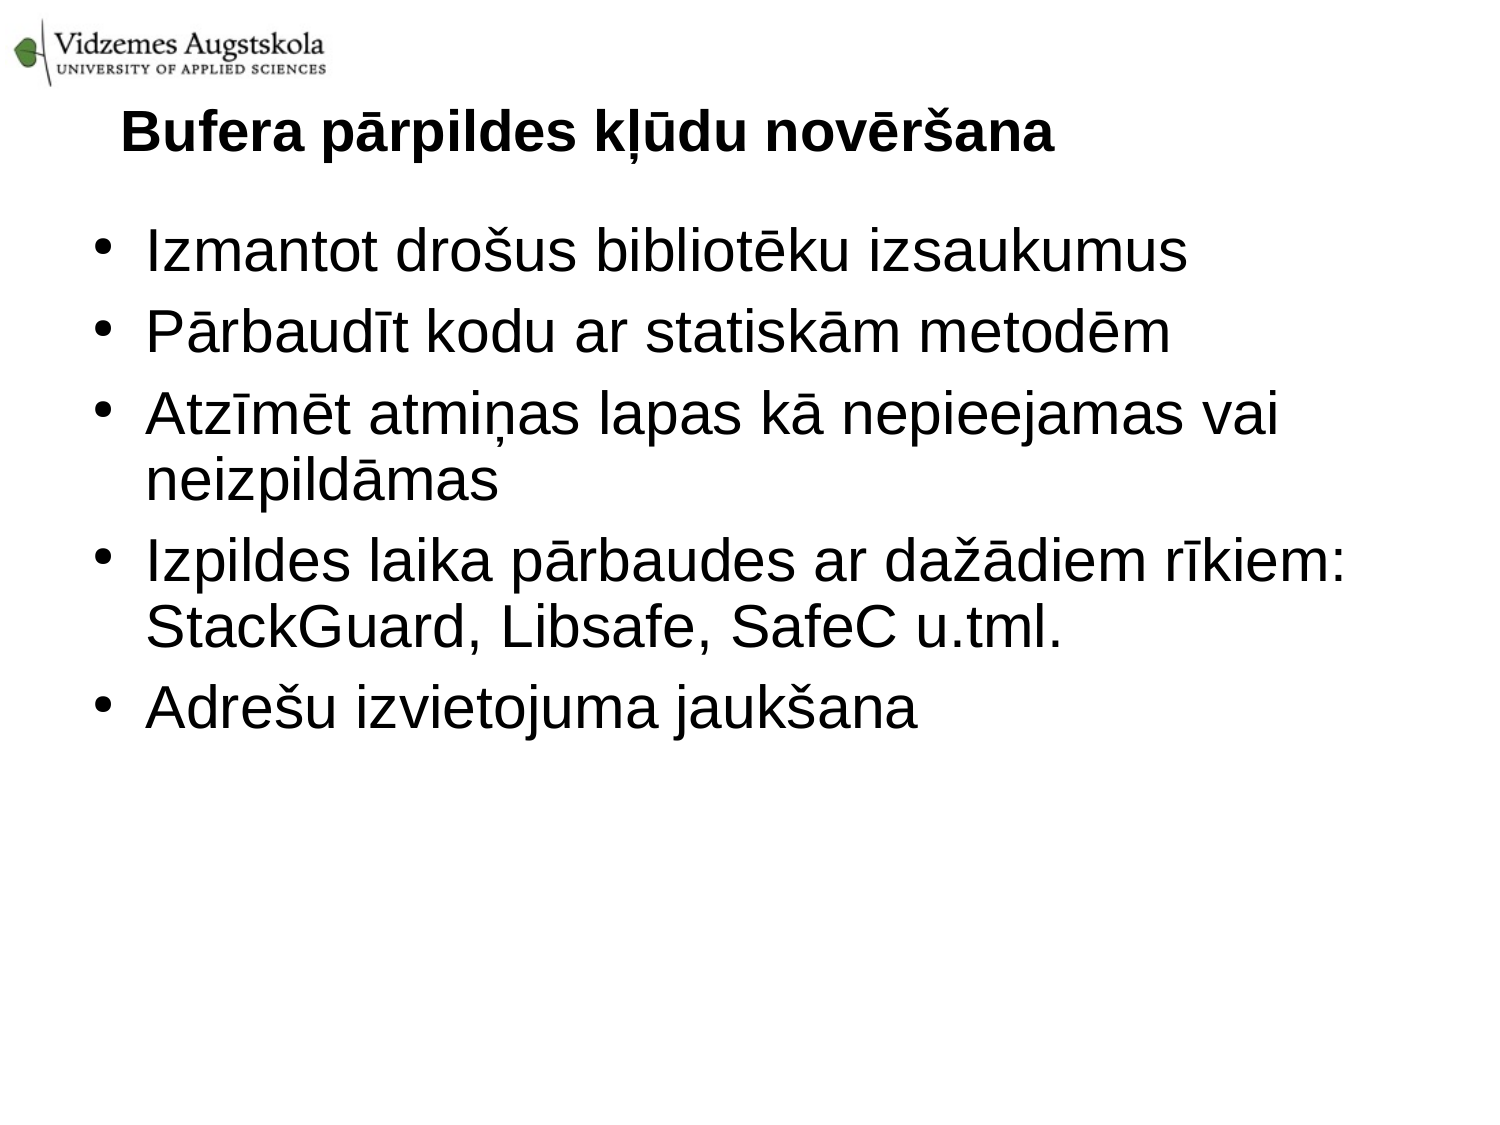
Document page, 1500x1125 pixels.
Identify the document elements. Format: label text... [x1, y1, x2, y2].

picture [5, 2, 334, 102]
list Izmantot drošus bibliotēku izsaukumus Pārbaudīt kodu ar statiskām metodēm Atzīmēt atmiņas lapas kā nepieejamas vai neizpildāmas Izpildes laika pārbaudes ar dažādiem rīkiem: StackGuard, Libsafe, SafeC u.tml. Adrešu izvietojuma jaukšana [74, 214, 1424, 1004]
title Bufera pārpildes kļūdu novēršana [85, 87, 1372, 177]
